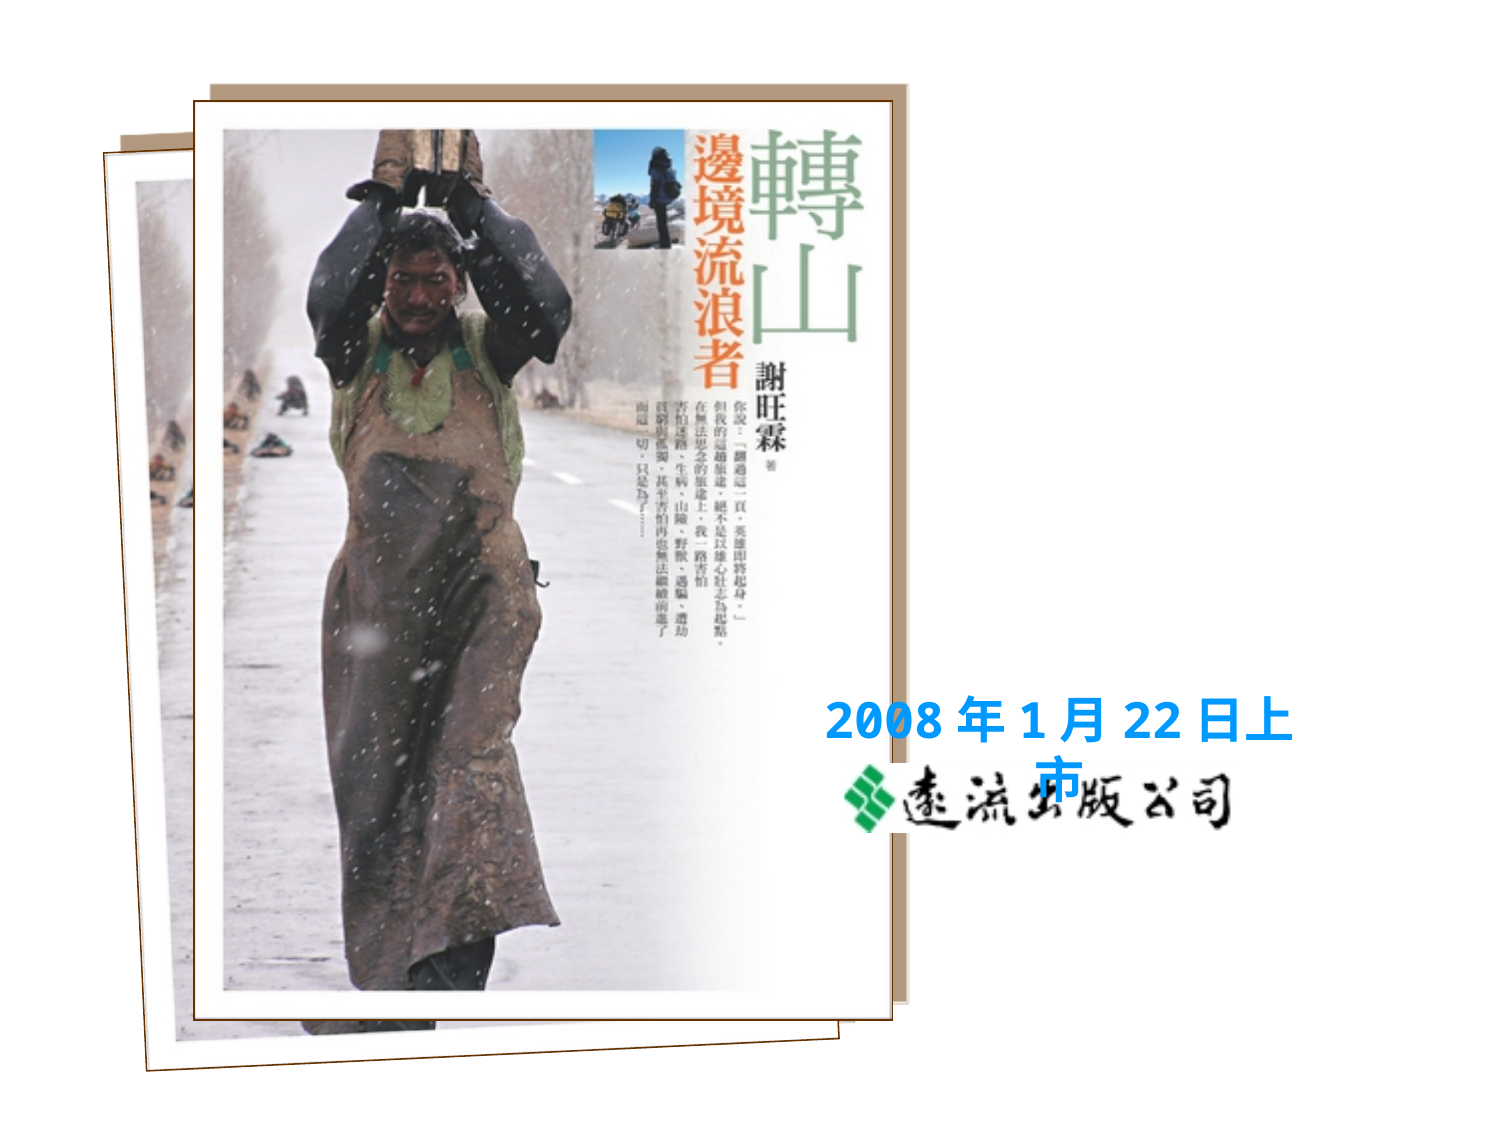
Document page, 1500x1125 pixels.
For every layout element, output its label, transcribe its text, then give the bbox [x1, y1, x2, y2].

picture [104, 149, 839, 1071]
text_box 2008年1月22日上市 [809, 680, 1310, 756]
picture [194, 101, 1233, 1020]
